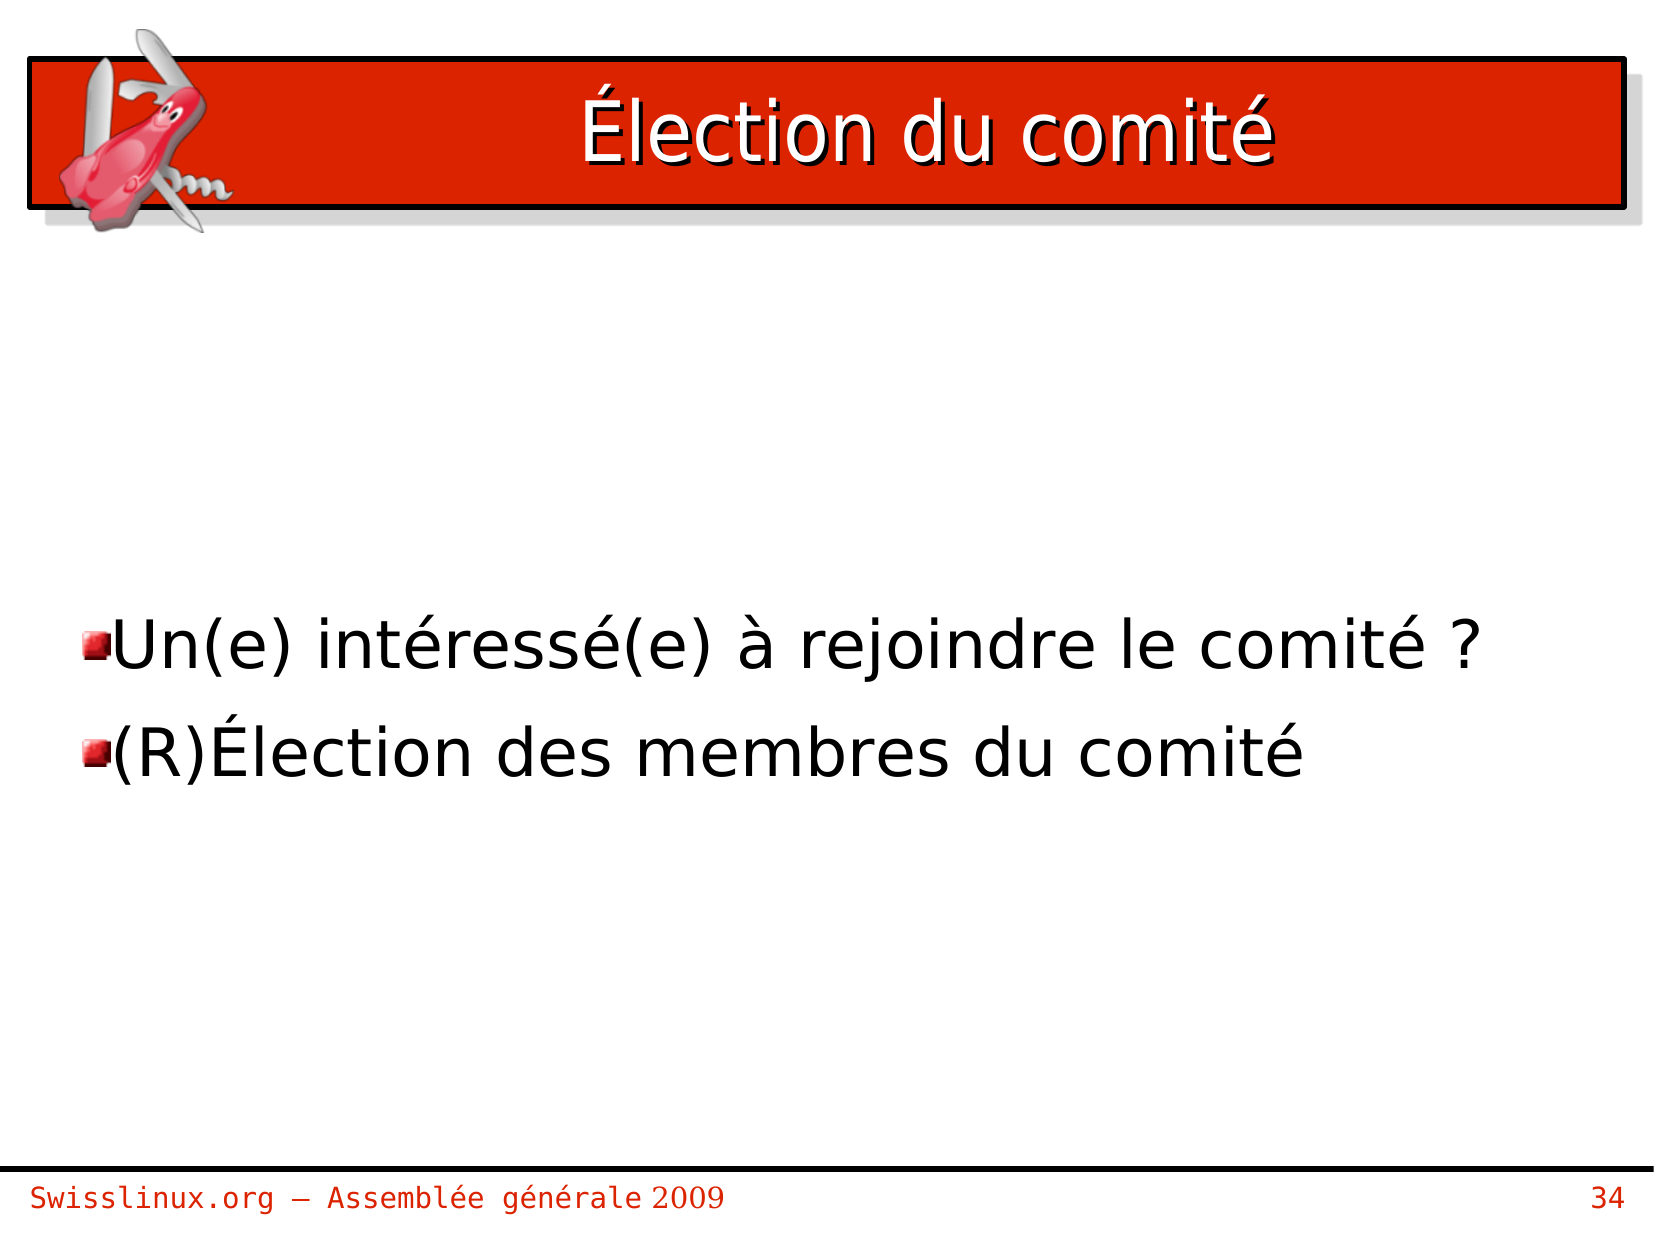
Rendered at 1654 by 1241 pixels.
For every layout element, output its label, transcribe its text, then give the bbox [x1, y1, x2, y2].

title Élection du comité [259, 84, 1595, 182]
picture [59, 29, 234, 233]
list Un(e) intéressé(e) à rejoindre le comité ? (R)Élection des membres du comité [82, 290, 1571, 1109]
